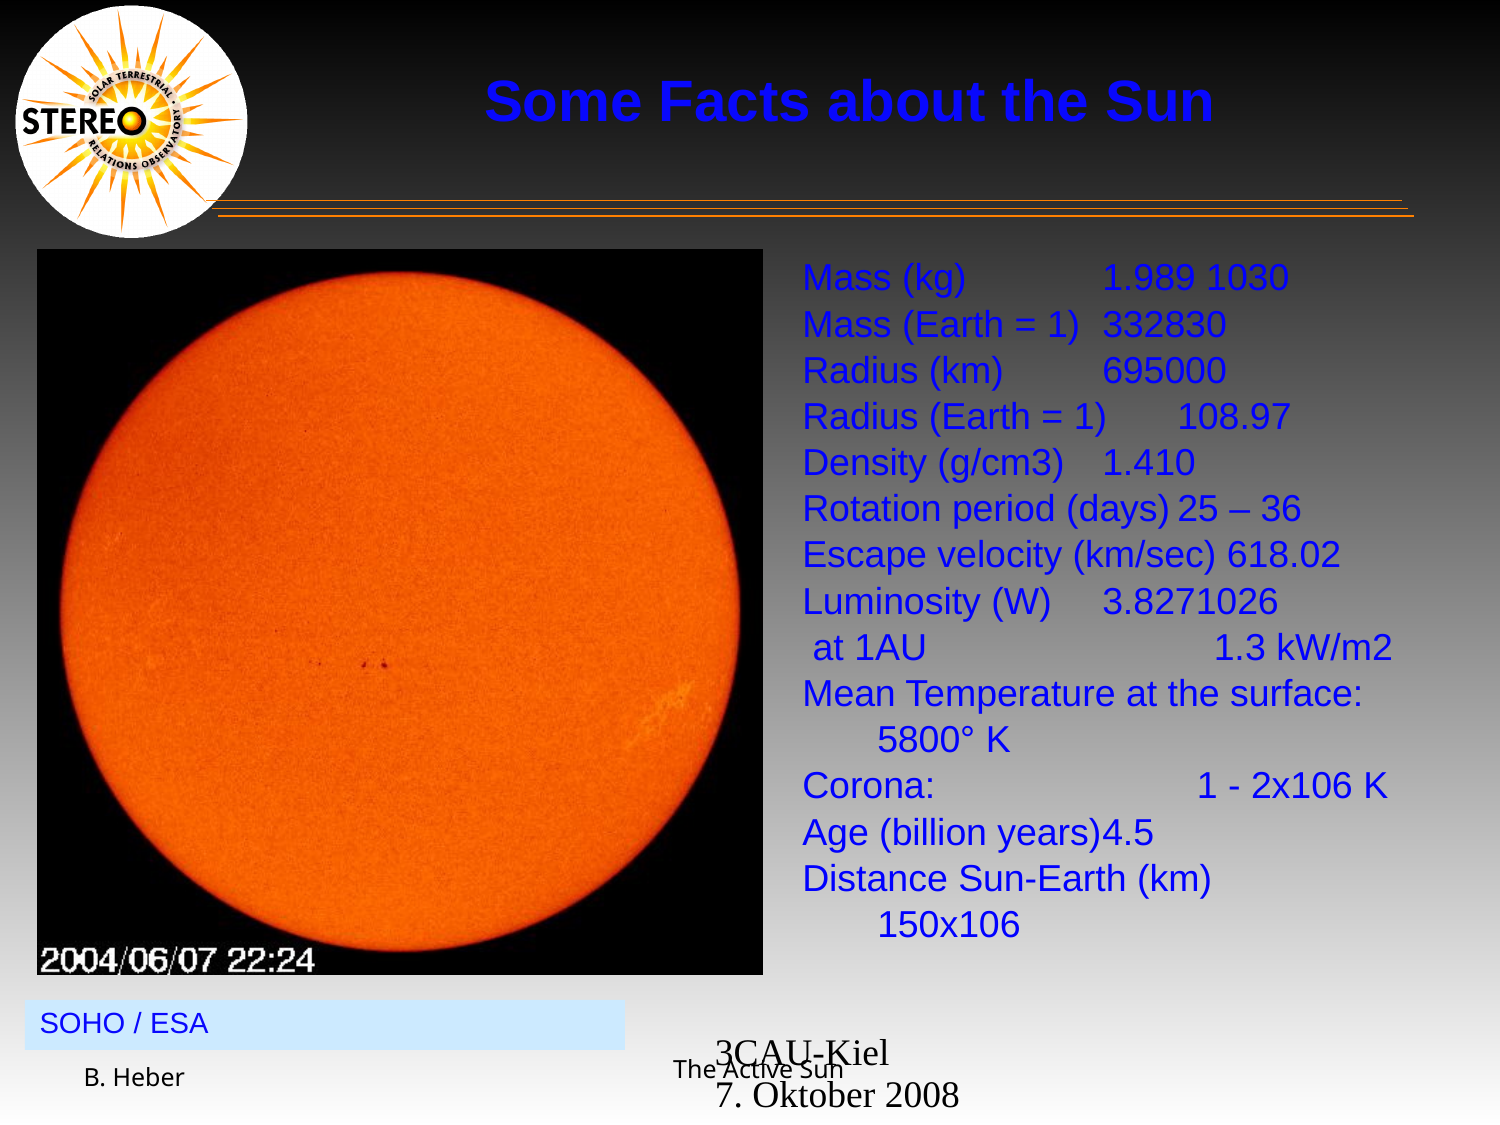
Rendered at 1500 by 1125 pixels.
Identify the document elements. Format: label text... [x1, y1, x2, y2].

picture [37, 249, 763, 975]
picture [10, 2, 248, 239]
text_box SOHO / ESA [24, 999, 625, 1050]
title Some Facts about the Sun [225, 24, 1475, 175]
slide_number <number>CAU-Kiel 7. Oktober 2008 [699, 1025, 787, 1100]
text_box Mass (kg) 1.989 1030 Mass (Earth = 1) 332830 Radius (km) 695000 Radius (Earth = 1) 108.97 Density (g/cm3) 1.410 Rotation period (days) 25 – 36 Escape velocity (km/sec) 618.02 Luminosity (W) 3.8271026 at 1AU 1.3 kW/m2 Mean Temperature at the surface: 5800° K Corona: 1 - 2x106 K Age (billion years) 4.5 Distance Sun-Earth (km) 150x106 [787, 245, 1475, 1125]
